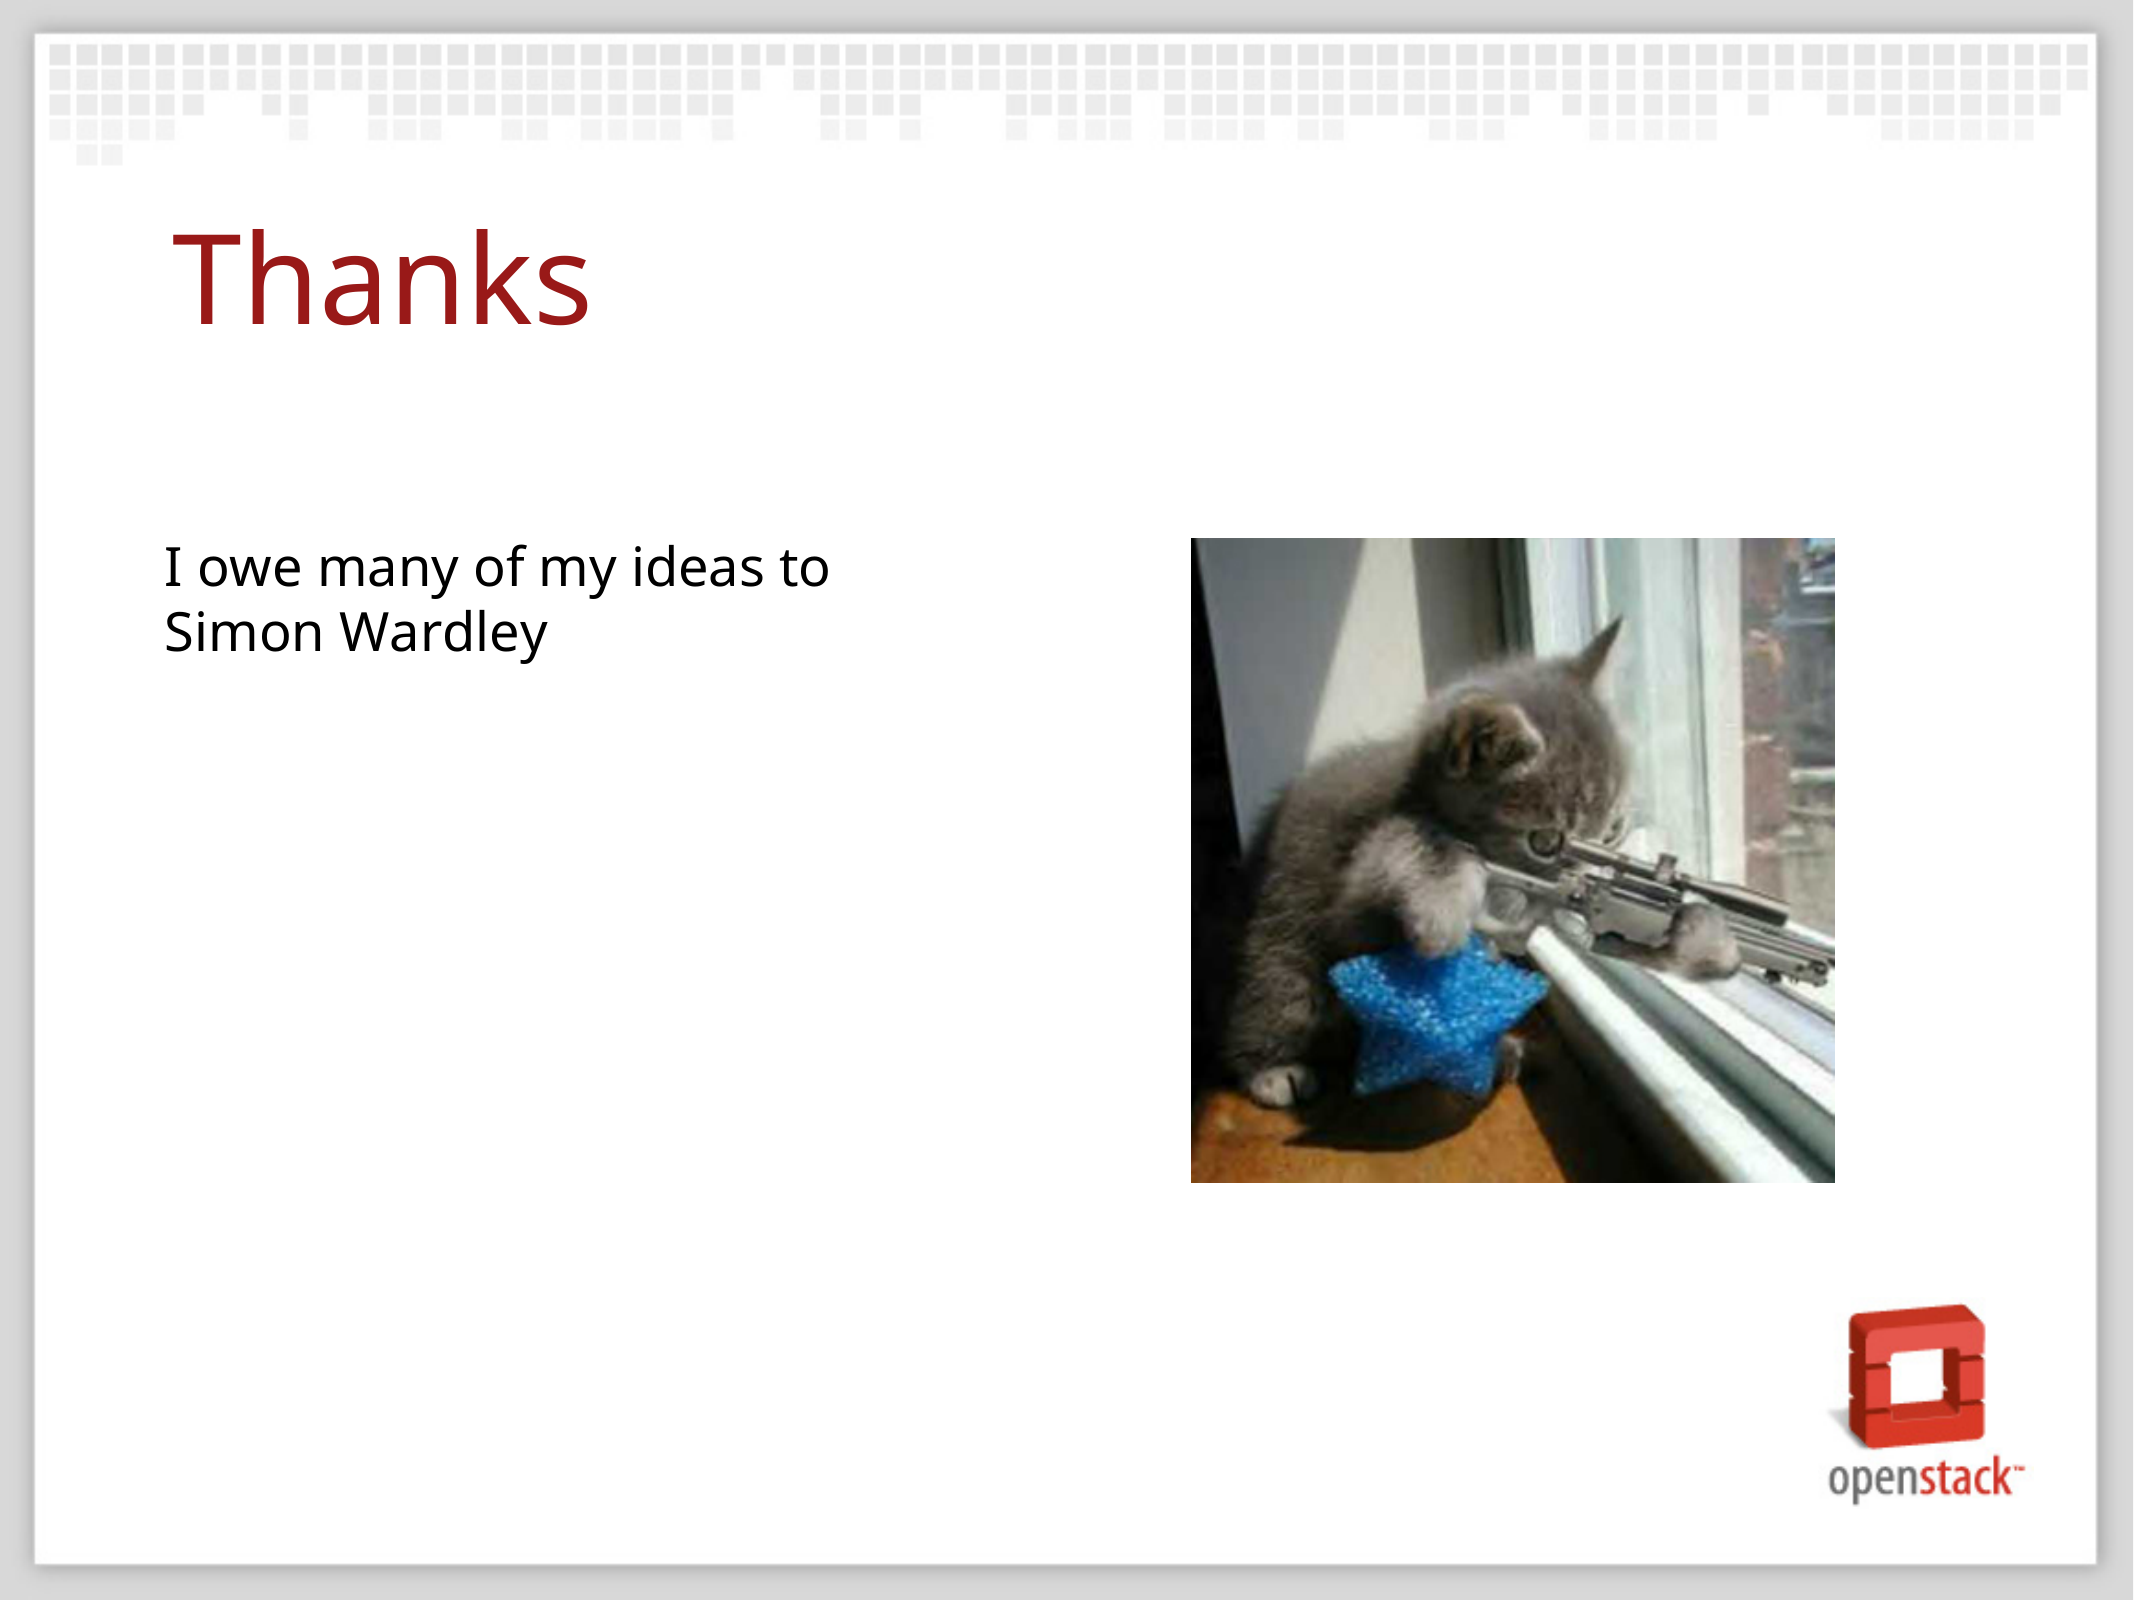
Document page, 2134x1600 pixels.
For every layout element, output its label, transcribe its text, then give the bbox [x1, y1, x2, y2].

picture [0, 0, 2134, 1600]
title Thanks [164, 190, 1969, 750]
text_box I owe many of my ideas to Simon Wardley [150, 525, 938, 670]
